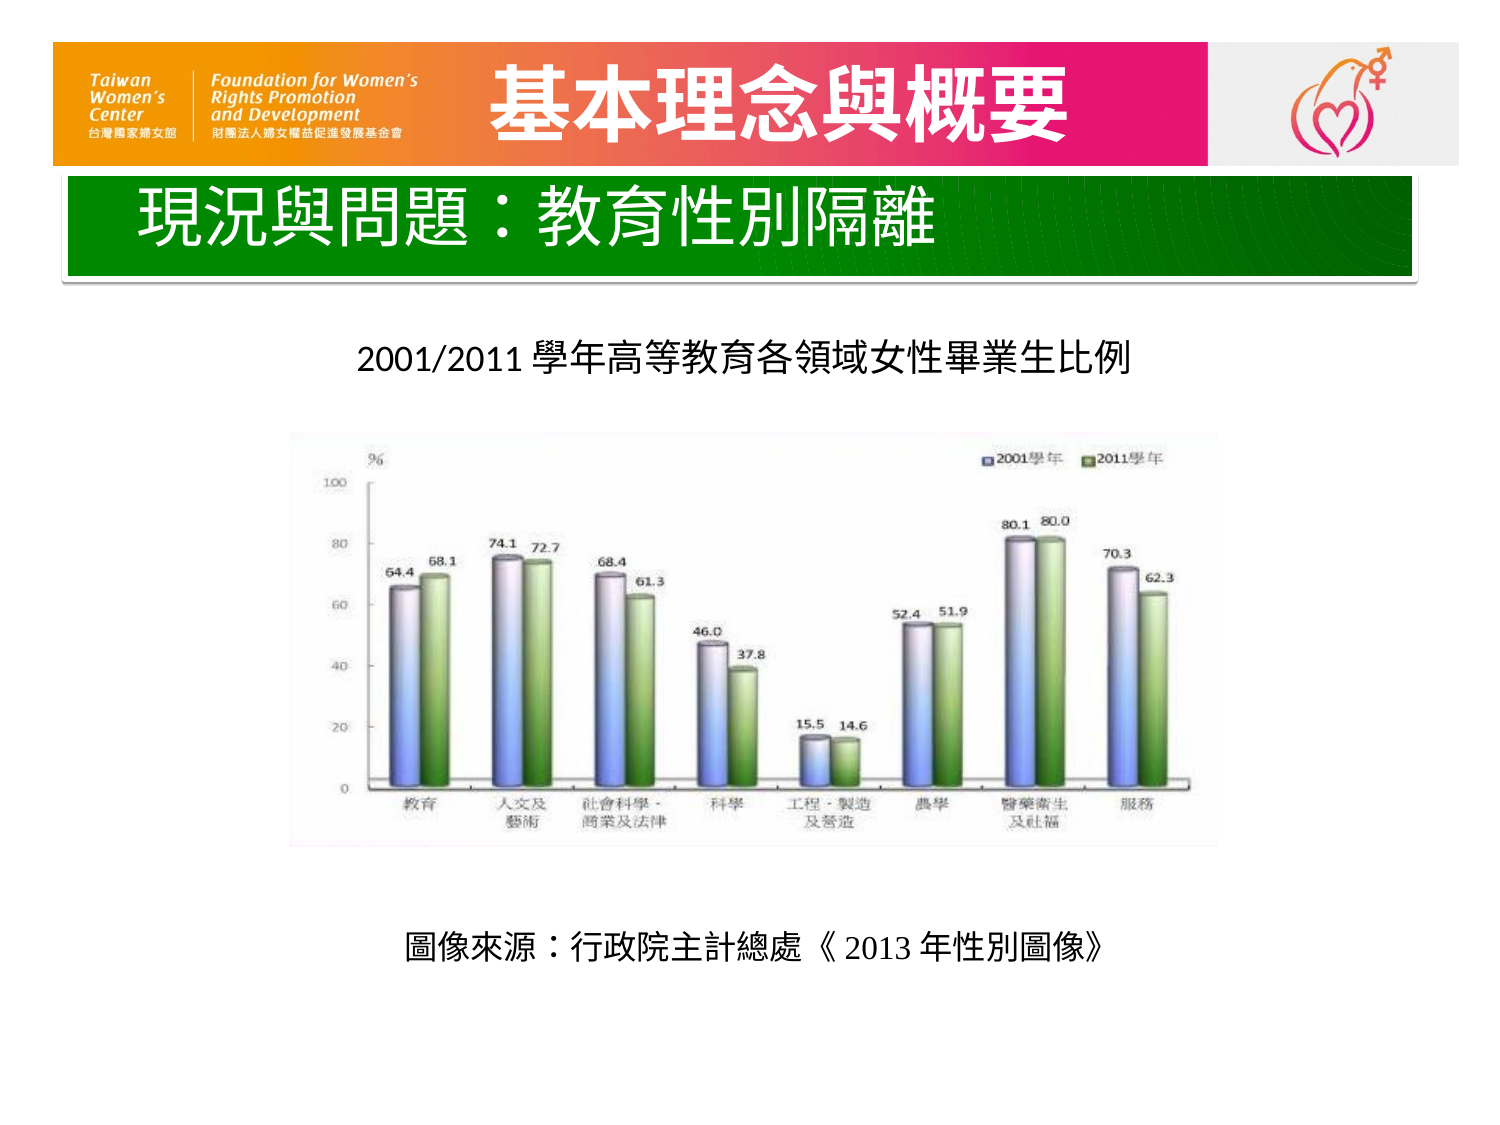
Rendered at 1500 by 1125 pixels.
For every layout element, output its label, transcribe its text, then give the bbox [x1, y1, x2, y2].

text_box 2001/2011學年高等教育各領域女性畢業生比例 [312, 326, 1176, 387]
text_box 圖像來源：行政院主計總處《2013年性別圖像》 [242, 917, 1282, 974]
list 現況與問題：教育性別隔離 [64, 172, 1415, 279]
picture [289, 432, 1218, 847]
title 基本理念與概要 [171, 42, 1388, 161]
